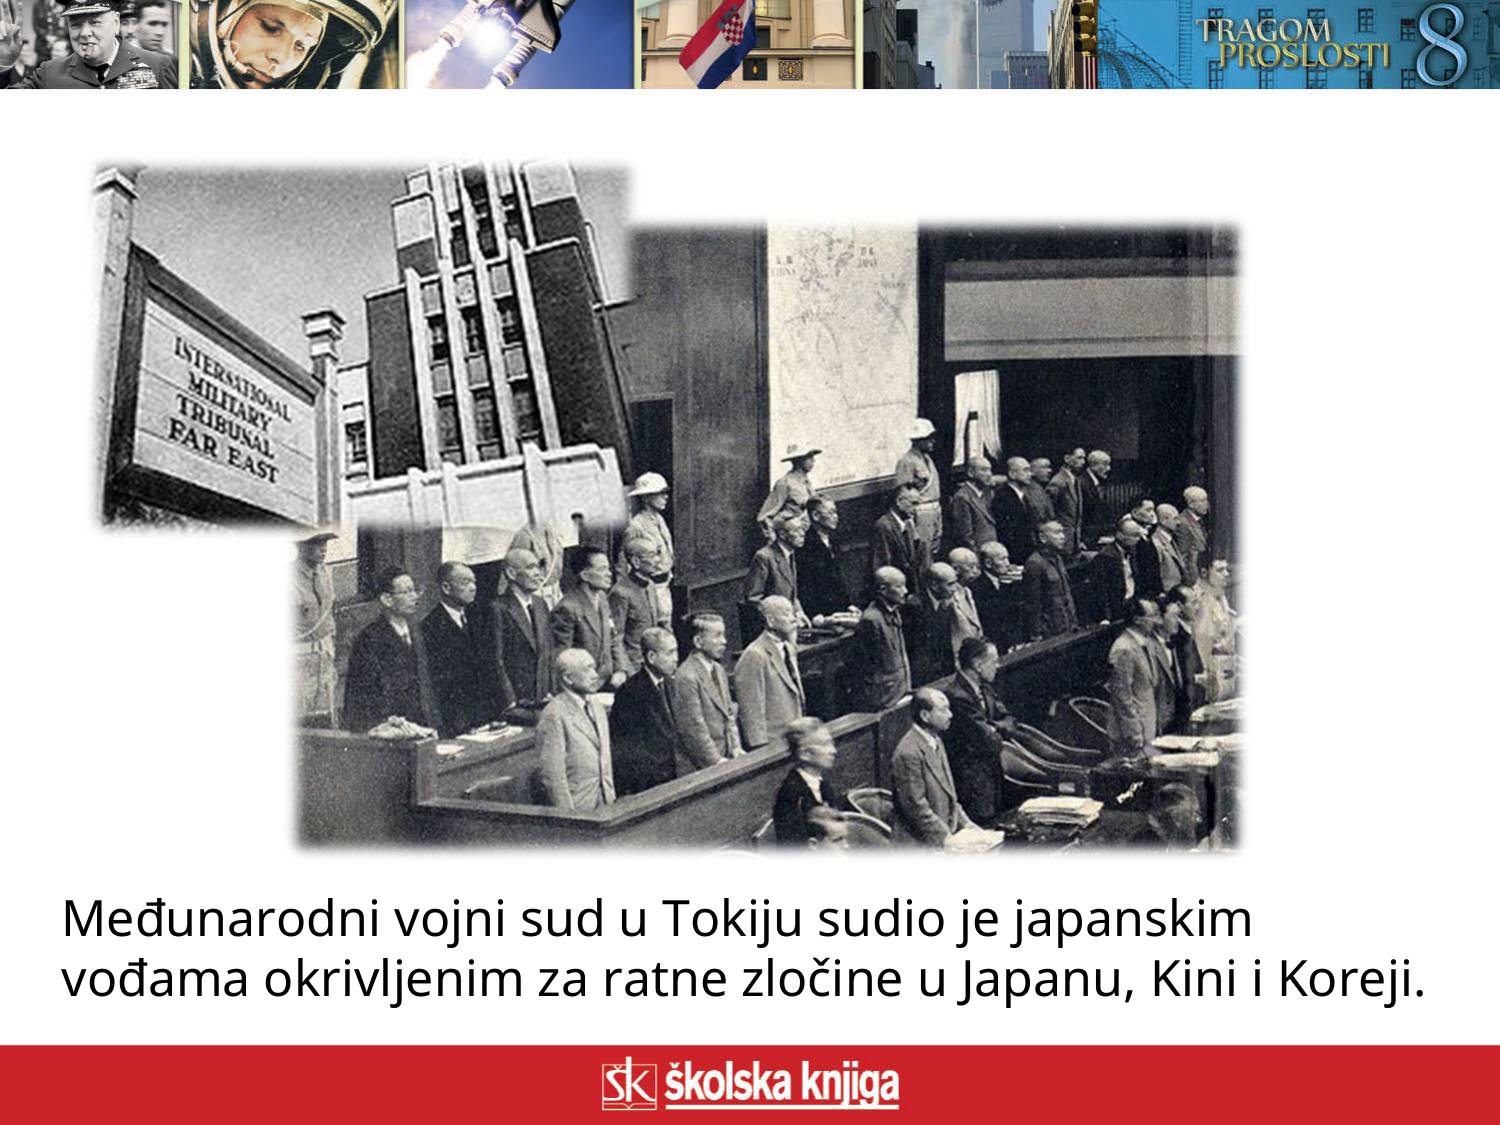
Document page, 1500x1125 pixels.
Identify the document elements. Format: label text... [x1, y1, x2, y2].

text_box Međunarodni vojni sud u Tokiju sudio je japanskim vođama okrivljenim za ratne zločine u Japanu, Kini i Koreji. [46, 878, 1454, 1015]
picture [0, 0, 1500, 1125]
